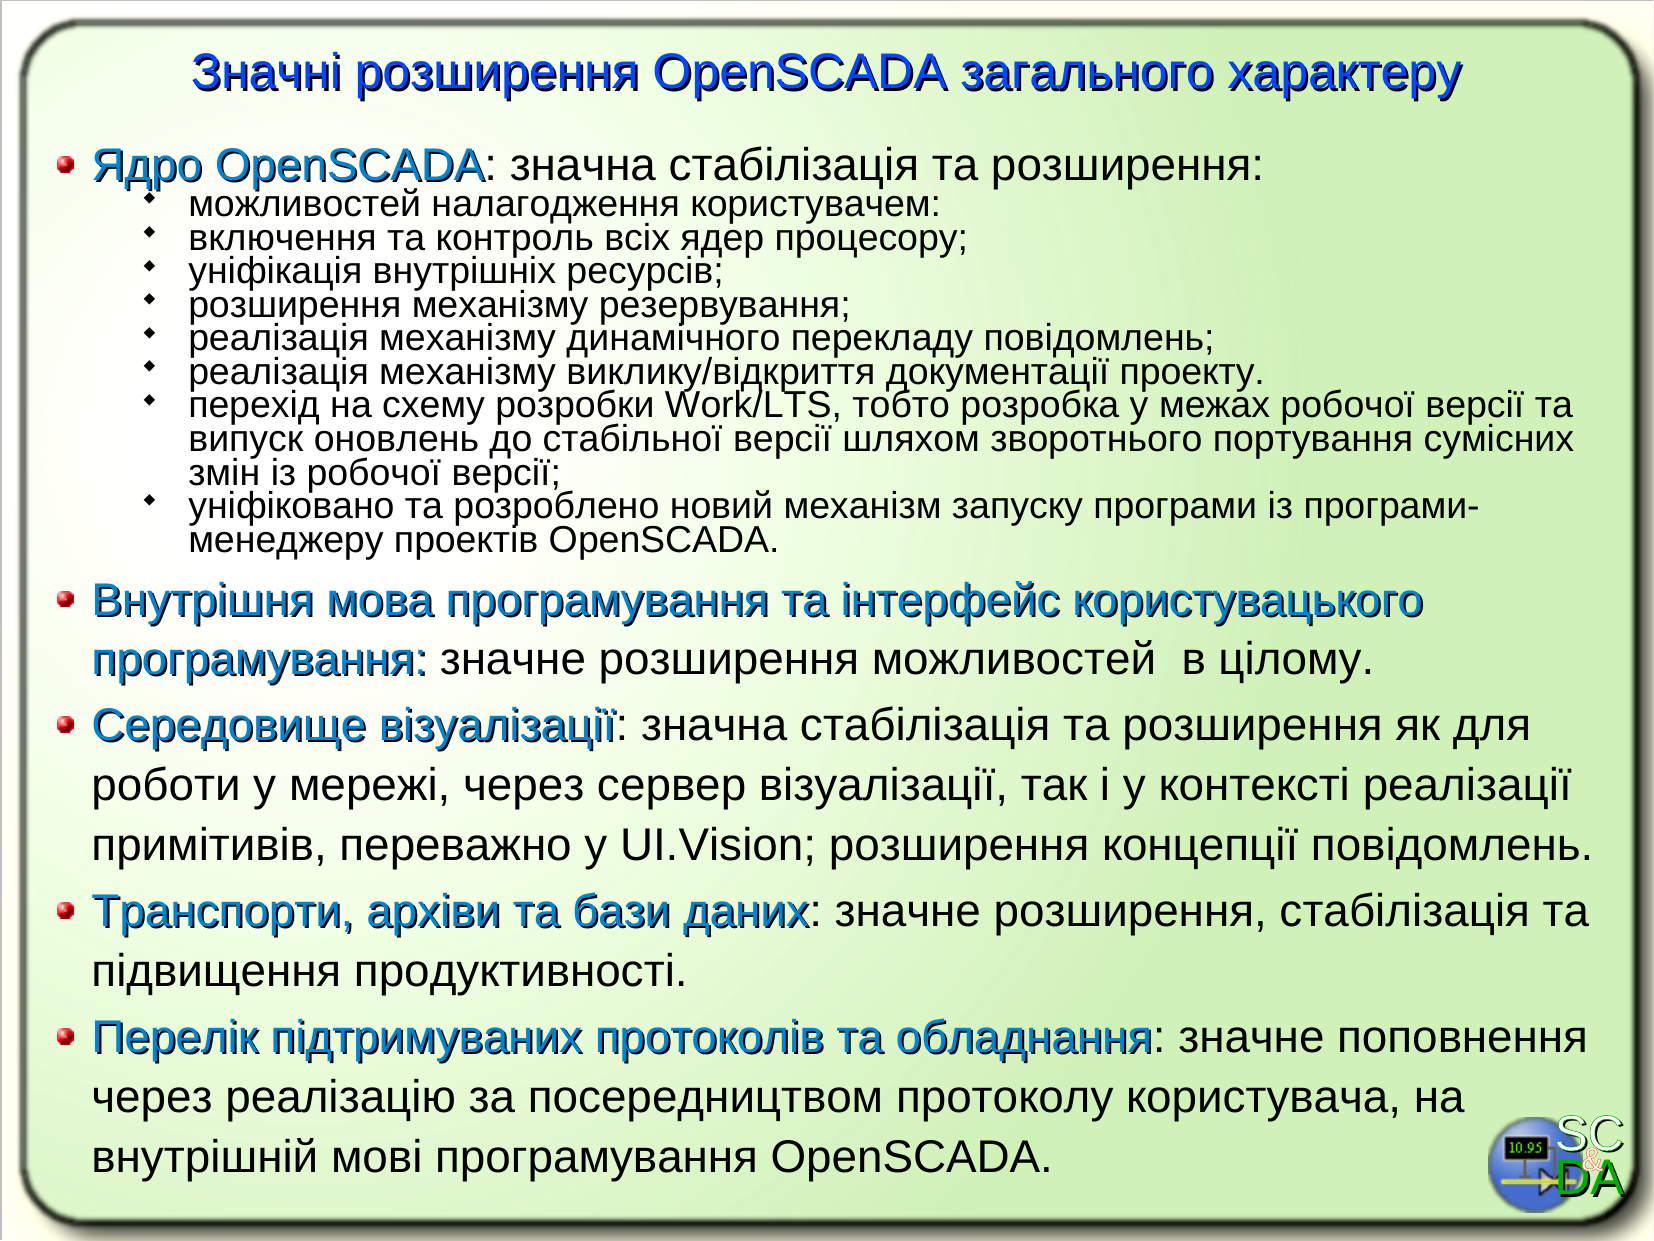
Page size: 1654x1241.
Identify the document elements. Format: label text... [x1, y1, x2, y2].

list Ядро OpenSCADA: значна стабілізація та розширення: можливостей налагодження користувачем: включення та контроль всіх ядер процесору; уніфікація внутрішніх ресурсів; розширення механізму резервування; реалізація механізму динамічного перекладу повідомлень; реалізація механізму виклику/відкриття документації проекту. перехід на схему розробки Work/LTS, тобто розробка у межах робочої версії та випуск оновлень до стабільної версії шляхом зворотнього портування сумісних змін із робочої версії; уніфіковано та розроблено новий механізм запуску програми із програми-менеджеру проектів OpenSCADA. Внутрішня мова програмування та інтерфейс користувацького програмування: значне розширення можливостей в цілому. Середовище візуалізації: значна стабілізація та розширення як для роботи у мережі, через сервер візуалізації, так і у контексті реалізації примітивів, переважно у UI.Vision; розширення концепції повідомлень. Транспорти, архіви та бази даних: значне розширення, стабілізація та підвищення продуктивності. Перелік підтримуваних протоколів та обладнання: значне поповнення через реалізацію за посередництвом протоколу користувача, на внутрішній мові програмування OpenSCADA. [47, 129, 1607, 1182]
picture [1565, 1182, 1582, 1190]
picture [1488, 1182, 1583, 1213]
title Значні розширення OpenSCADA загального характеру [46, 38, 1607, 95]
